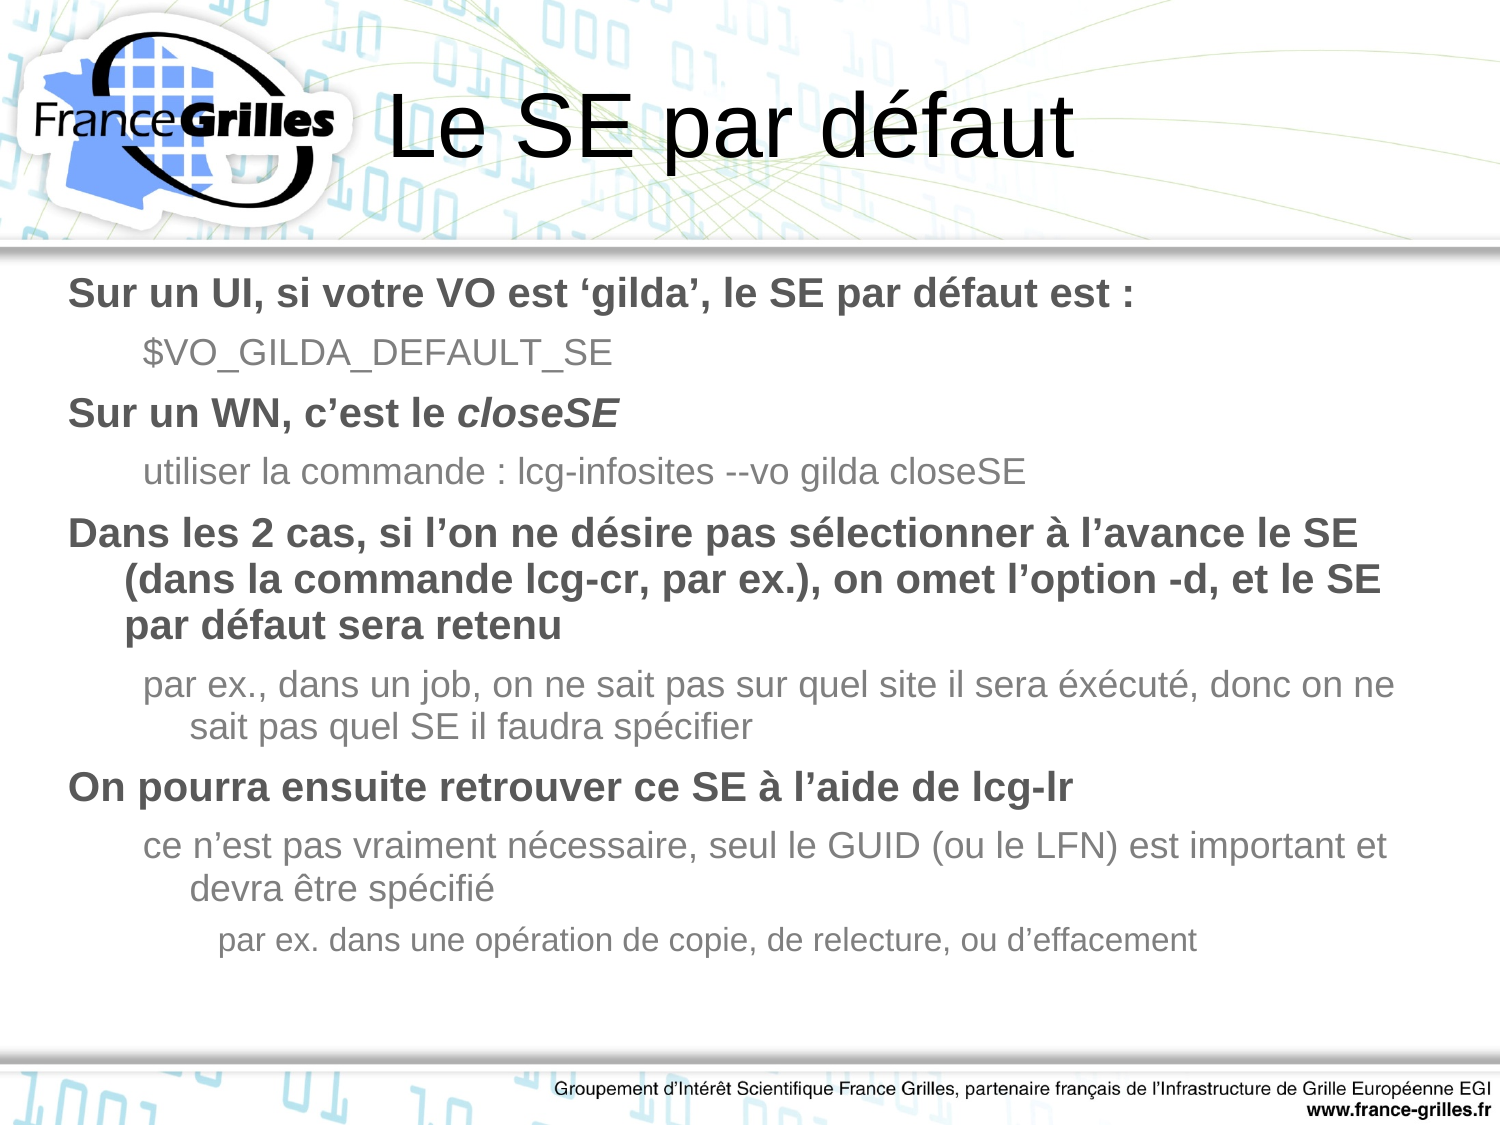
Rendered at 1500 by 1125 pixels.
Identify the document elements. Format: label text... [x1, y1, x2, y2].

title Le SE par défaut [372, 7, 1459, 244]
list Sur un UI, si votre VO est ‘gilda’, le SE par défaut est : $VO_GILDA_DEFAULT_SE Sur un WN, c’est le closeSE utiliser la commande : lcg-infosites --vo gilda closeSE Dans les 2 cas, si l’on ne désire pas sélectionner à l’avance le SE (dans la commande lcg-cr, par ex.), on omet l’option -d, et le SE par défaut sera retenu par ex., dans un job, on ne sait pas sur quel site il sera éxécuté, donc on ne sait pas quel SE il faudra spécifier On pourra ensuite retrouver ce SE à l’aide de lcg-lr ce n’est pas vraiment nécessaire, seul le GUID (ou le LFN) est important et devra être spécifié par ex. dans une opération de copie, de relecture, ou d’effacement [53, 262, 1459, 1043]
picture [0, 0, 1500, 1125]
